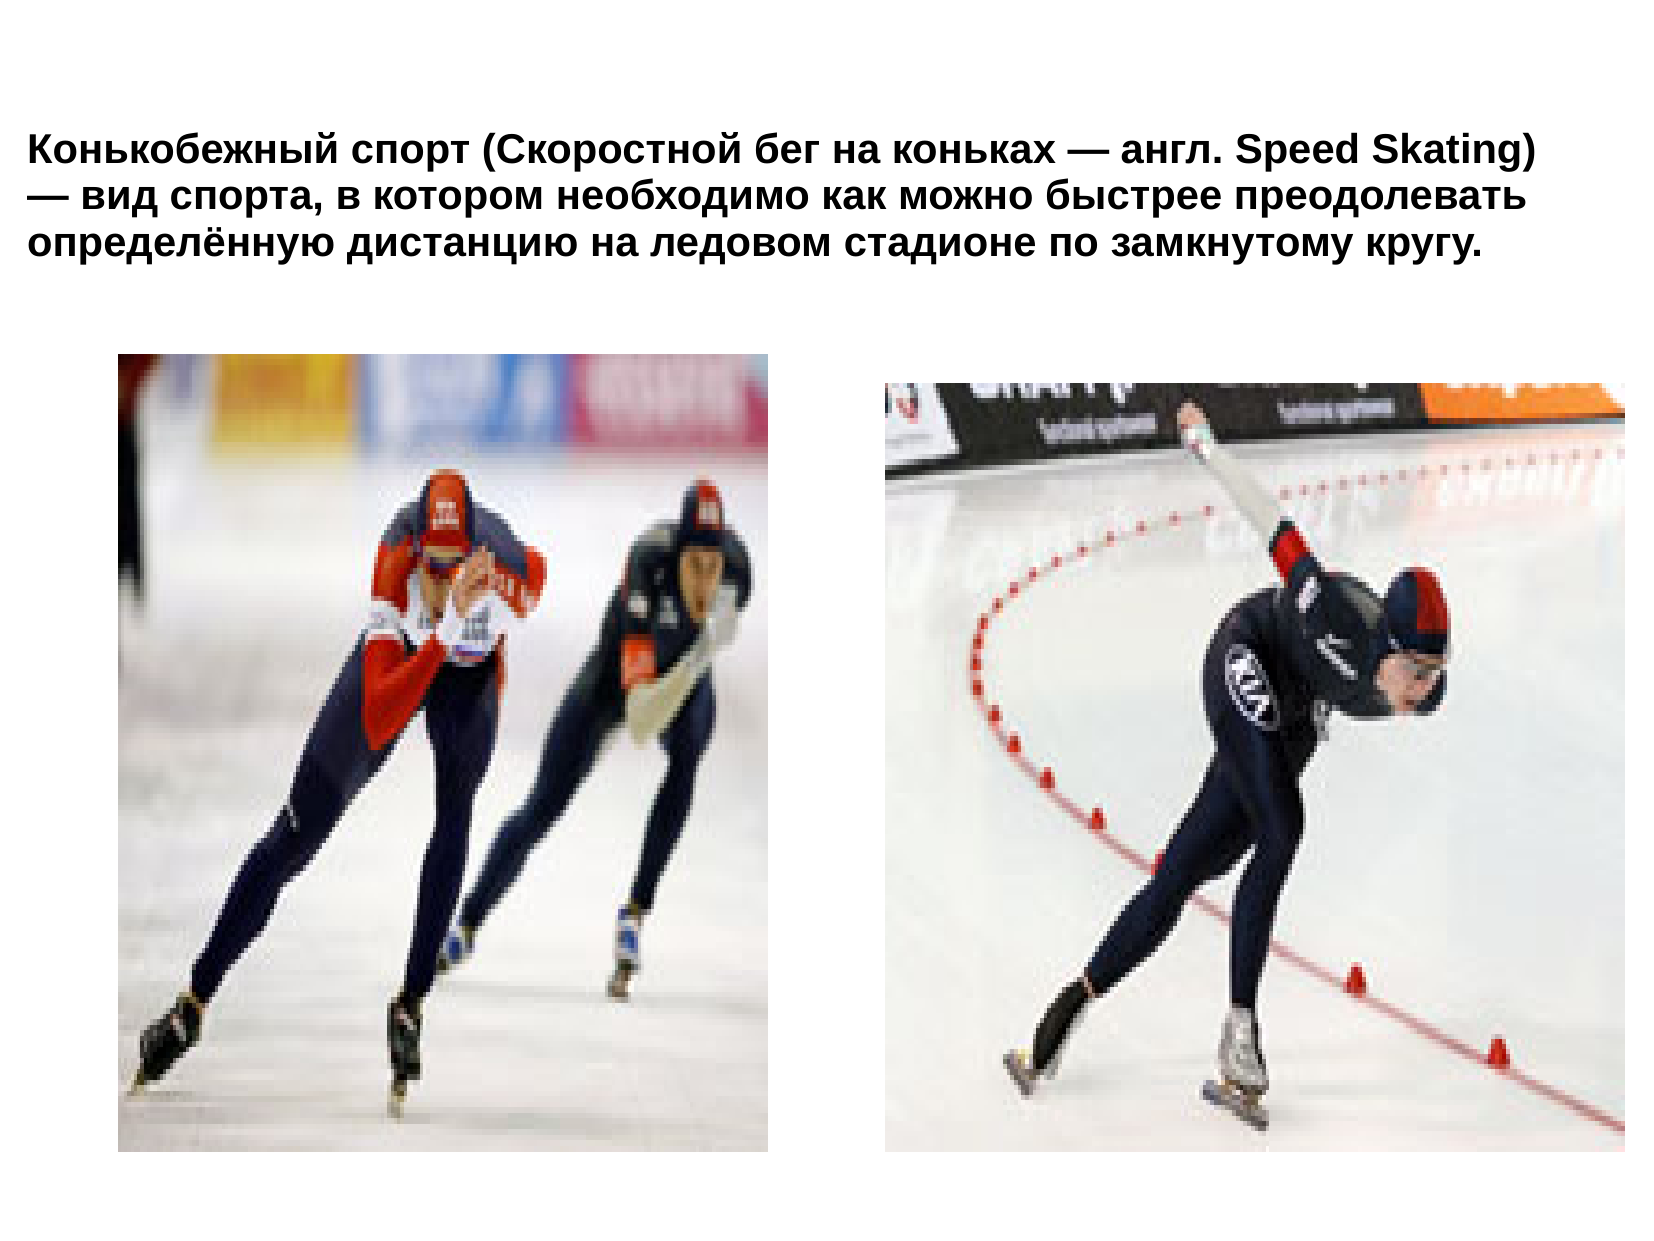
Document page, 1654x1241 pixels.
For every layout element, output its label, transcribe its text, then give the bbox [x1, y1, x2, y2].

picture [118, 354, 768, 1152]
text_box Конькобежный спорт (Скоростной бег на коньках — англ. Speed Skating) — вид спорта, в котором необходимо как можно быстрее преодолевать определённую дистанцию на ледовом стадионе по замкнутому кругу. [12, 118, 1595, 276]
picture [885, 383, 1625, 1152]
